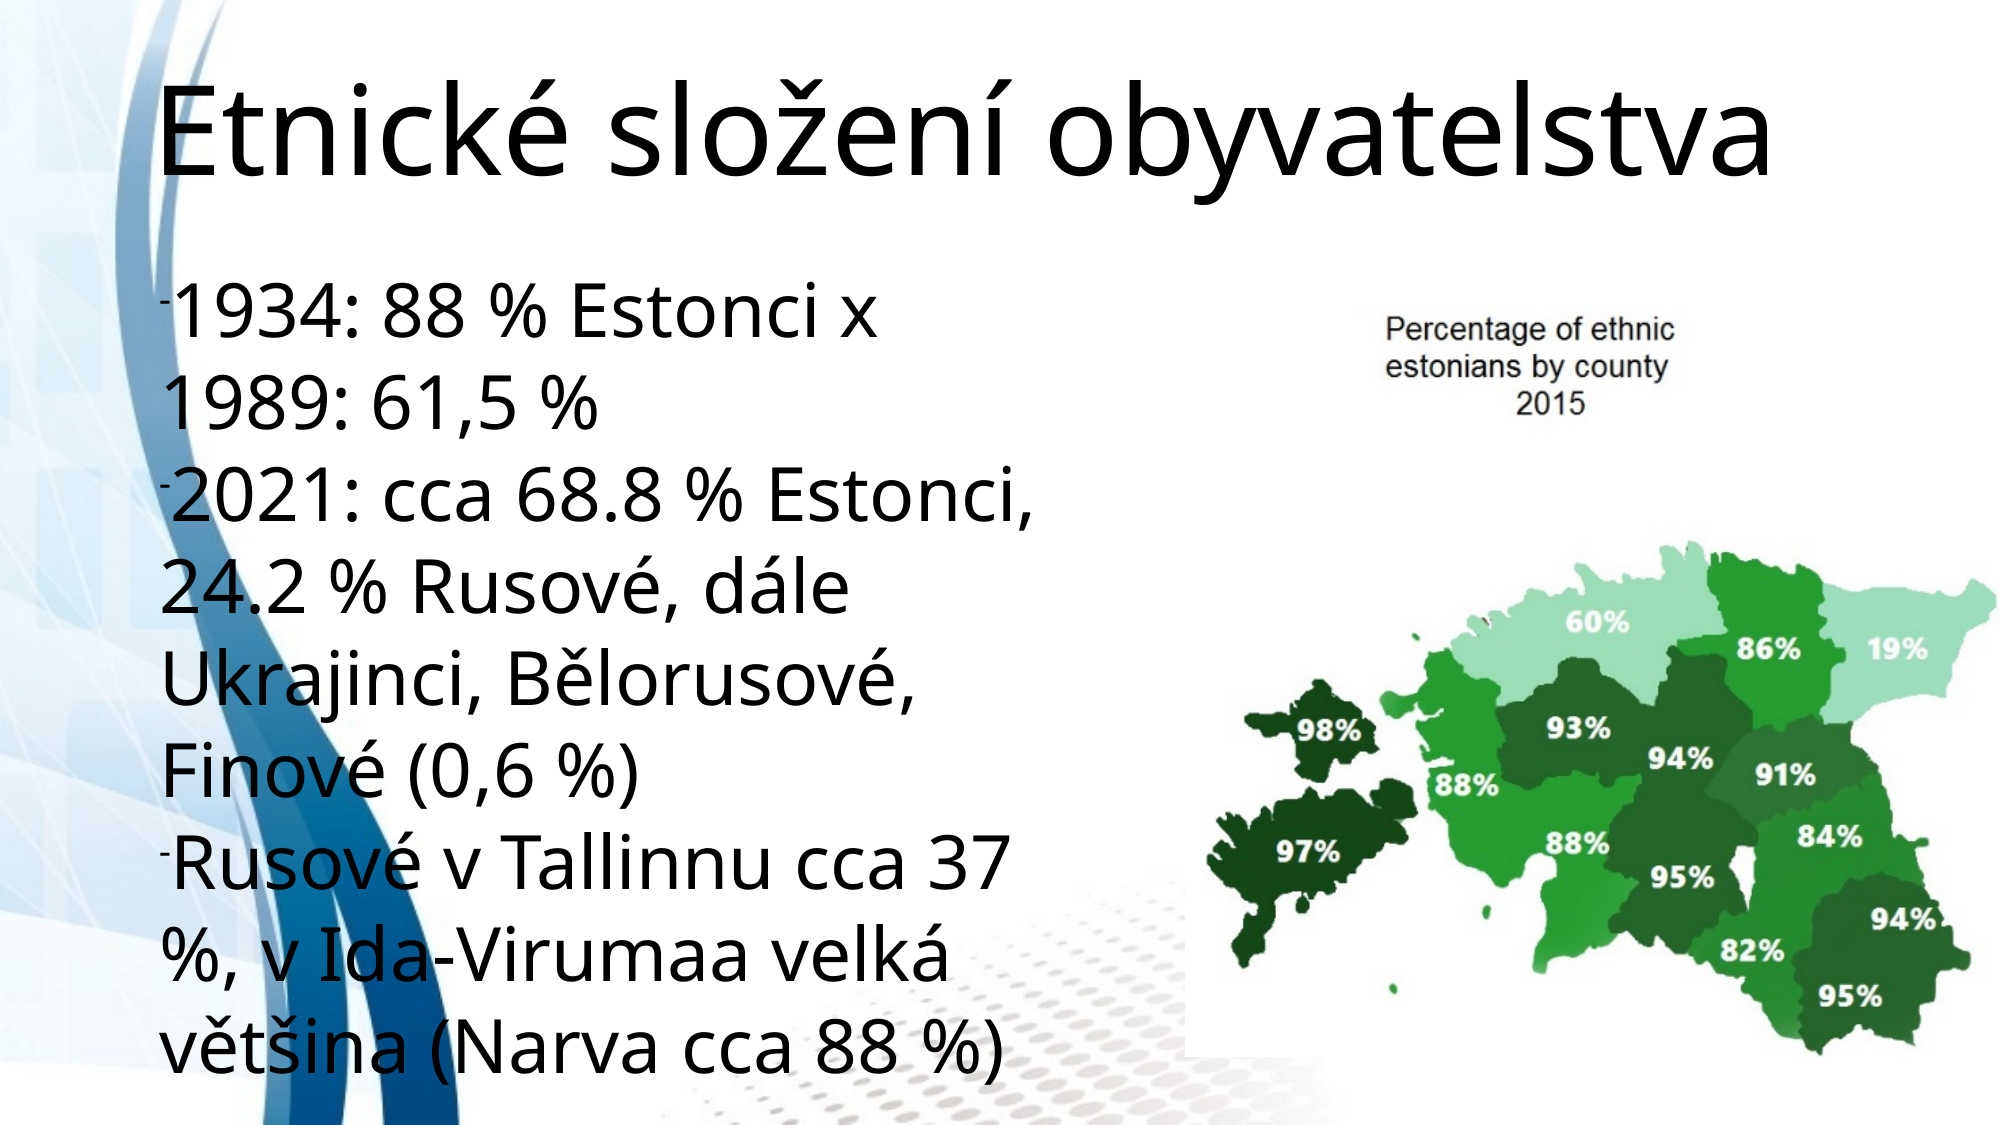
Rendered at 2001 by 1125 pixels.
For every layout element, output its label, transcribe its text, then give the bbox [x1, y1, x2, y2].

text_box 1934: 88 % Estonci x 1989: 61,5 % 2021: cca 68.8 % Estonci, 24.2 % Rusové, dále Ukrajinci, Bělorusové, Finové (0,6 %) Rusové v Tallinnu cca 37 %, v Ida-Virumaa velká většina (Narva cca 88 %) [144, 256, 1081, 1017]
title Etnické složení obyvatelstva [137, 59, 1863, 278]
picture [279, 1017, 289, 1022]
picture [0, 0, 2000, 1125]
picture [213, 1017, 224, 1022]
